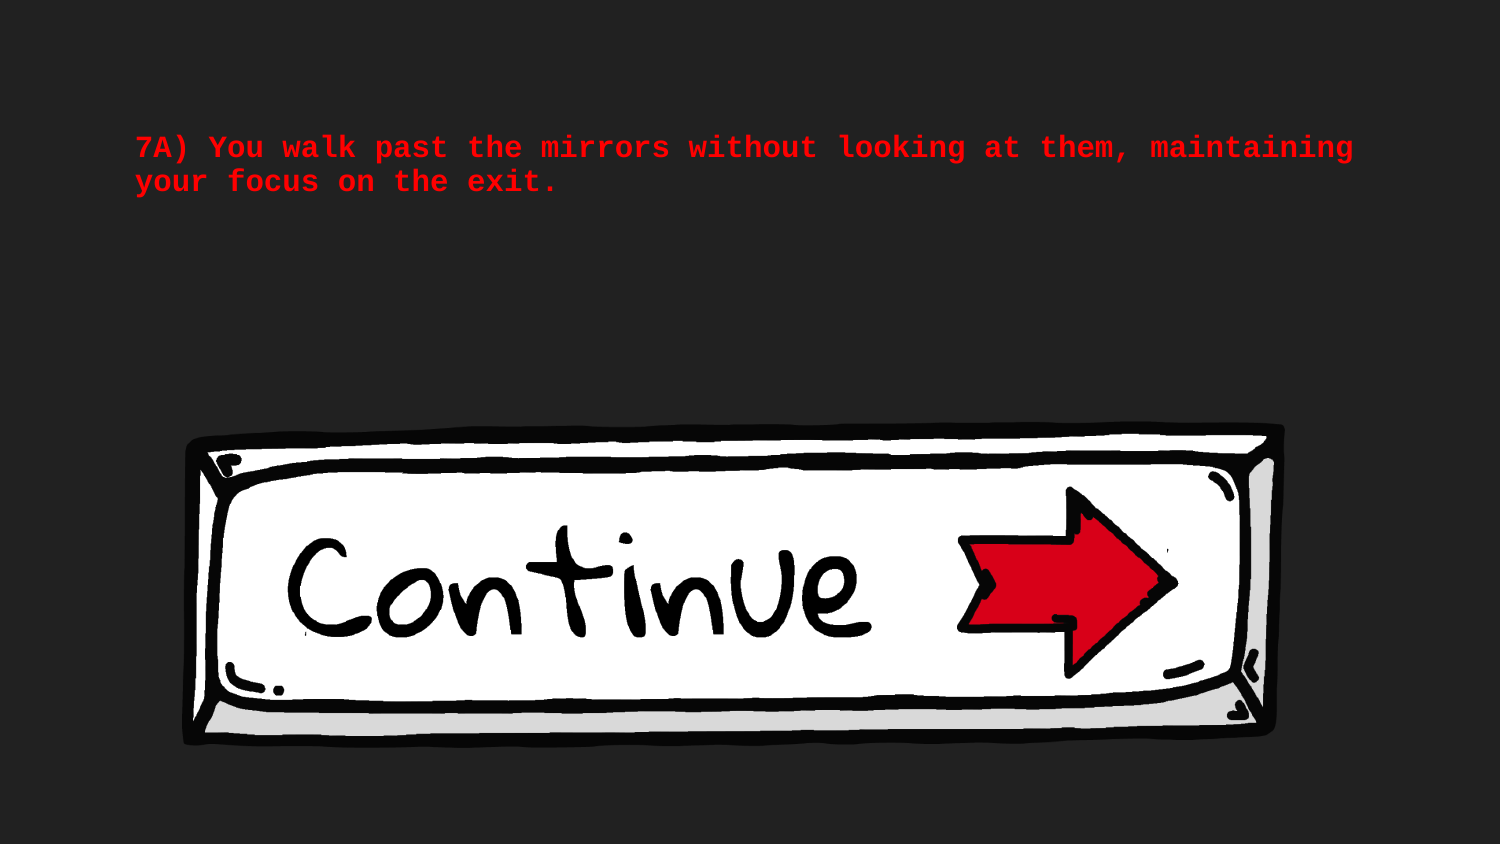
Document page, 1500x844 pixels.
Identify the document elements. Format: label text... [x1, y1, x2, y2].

title 7A) You walk past the mirrors without looking at them, maintaining your focus on the exit. [119, 116, 1401, 391]
picture [182, 421, 1285, 748]
